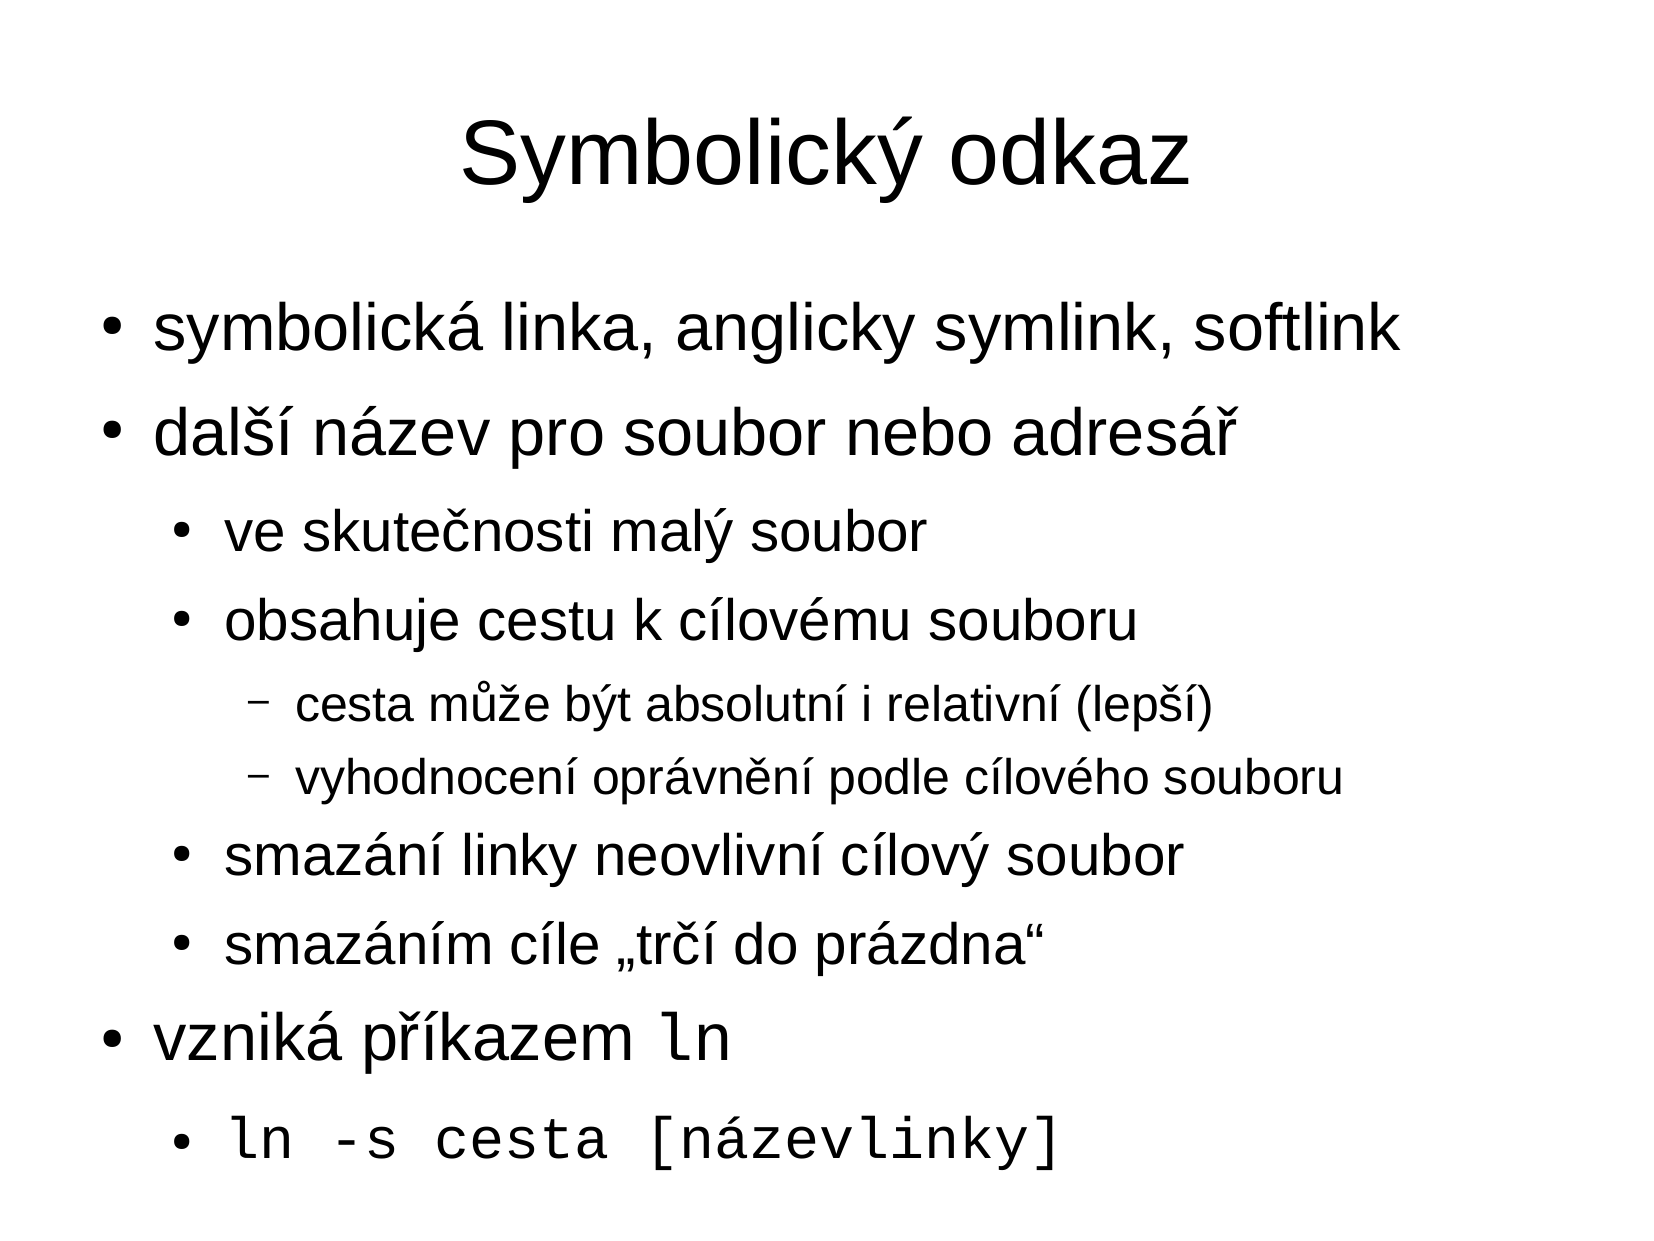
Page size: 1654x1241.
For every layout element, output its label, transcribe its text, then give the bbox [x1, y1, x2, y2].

title Symbolický odkaz [82, 56, 1571, 250]
list symbolická linka, anglicky symlink, softlink další název pro soubor nebo adresář ve skutečnosti malý soubor obsahuje cestu k cílovému souboru cesta může být absolutní i relativní (lepší) vyhodnocení oprávnění podle cílového souboru smazání linky neovlivní cílový soubor smazáním cíle „trčí do prázdna“ vzniká příkazem ln ln -s cesta [názevlinky] [82, 290, 1571, 1173]
